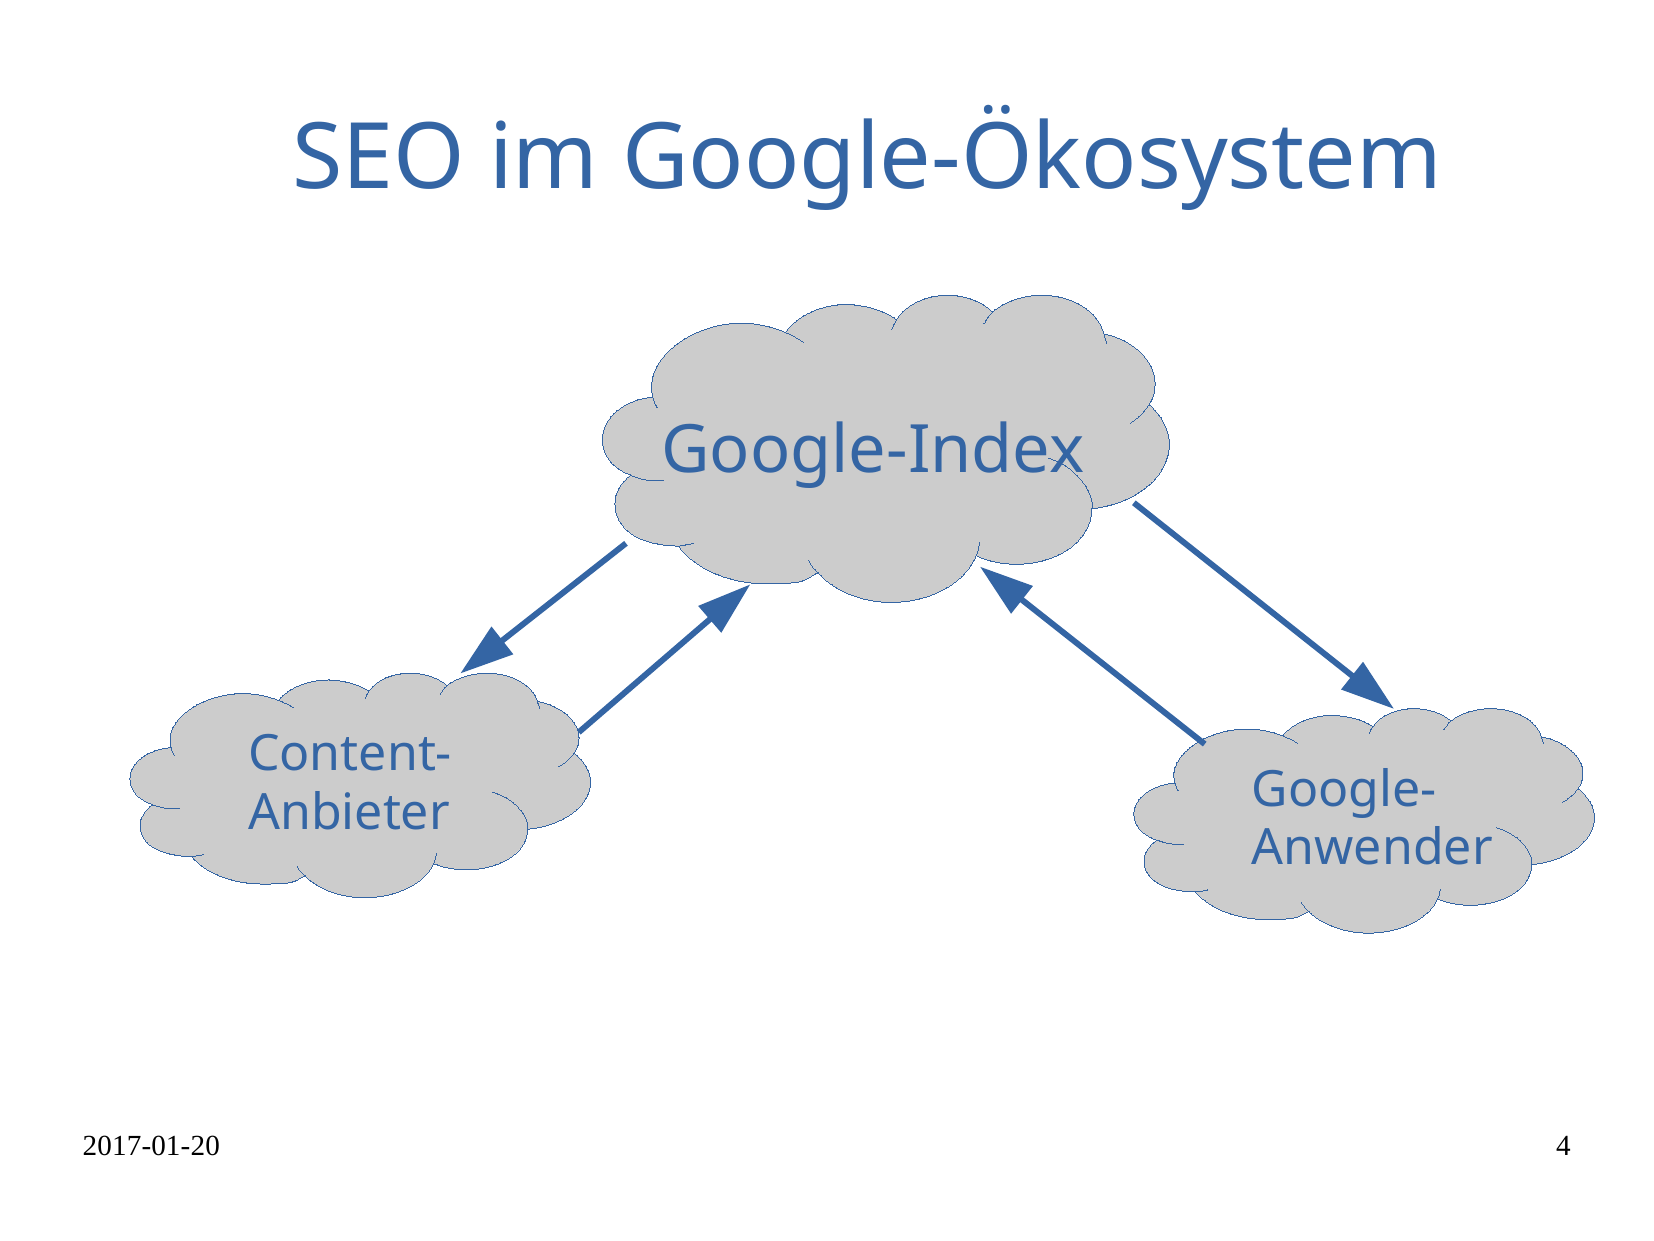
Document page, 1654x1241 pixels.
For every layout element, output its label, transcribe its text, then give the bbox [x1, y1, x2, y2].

list Google-Anwender [1251, 761, 1536, 1028]
text_box [602, 313, 1170, 603]
title SEO im Google-Ökosystem [82, 0, 1654, 313]
list Google-Index [661, 403, 1146, 503]
text_box [129, 673, 591, 884]
list Content-Anbieter [248, 726, 497, 934]
text_box [1133, 708, 1595, 919]
